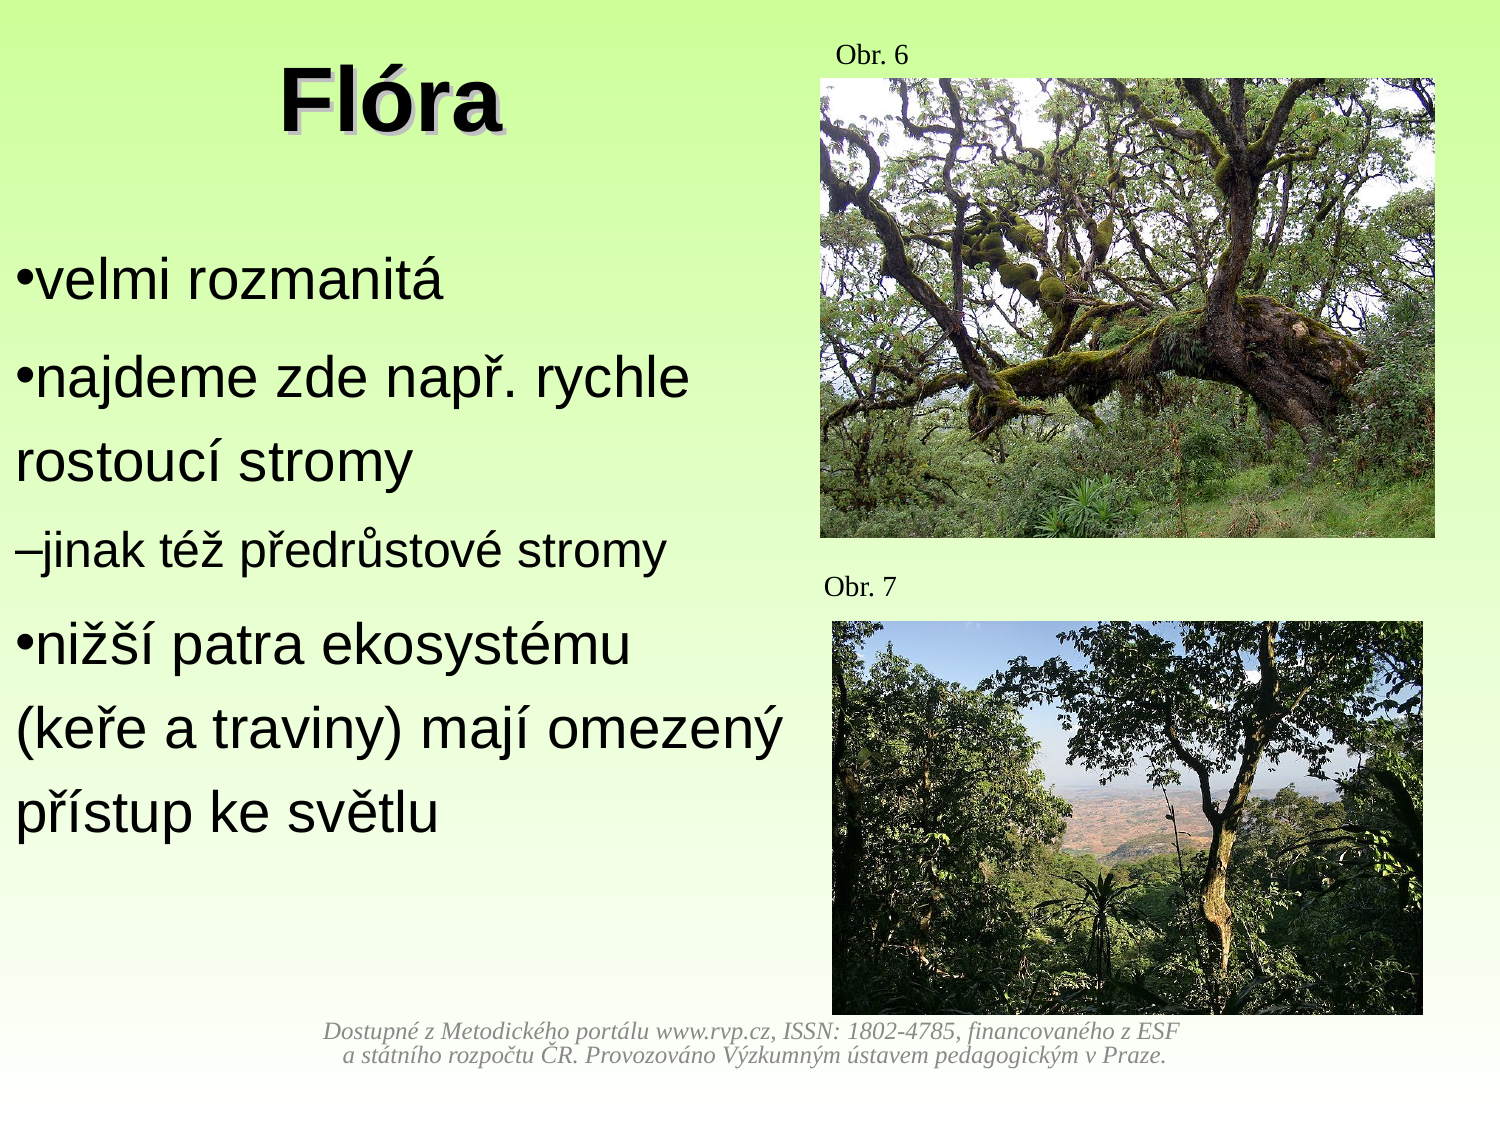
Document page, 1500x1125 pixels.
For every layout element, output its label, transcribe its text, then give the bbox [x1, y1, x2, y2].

text_box Dostupné z Metodického portálu www.rvp.cz, ISSN: 1802-4785, financovaného z ESF a státního rozpočtu ČR. Provozováno Výzkumným ústavem pedagogickým v Praze. [230, 1011, 1281, 1083]
title Flóra [64, 30, 717, 159]
list velmi rozmanitá najdeme zde např. rychle rostoucí stromy jinak též předrůstové stromy nižší patra ekosystému (keře a traviny) mají omezený přístup ke světlu [0, 220, 804, 1024]
picture [820, 78, 1435, 538]
text_box Obr. 7 [809, 562, 928, 611]
picture [832, 621, 1423, 1015]
text_box Obr. 6 [820, 30, 940, 79]
